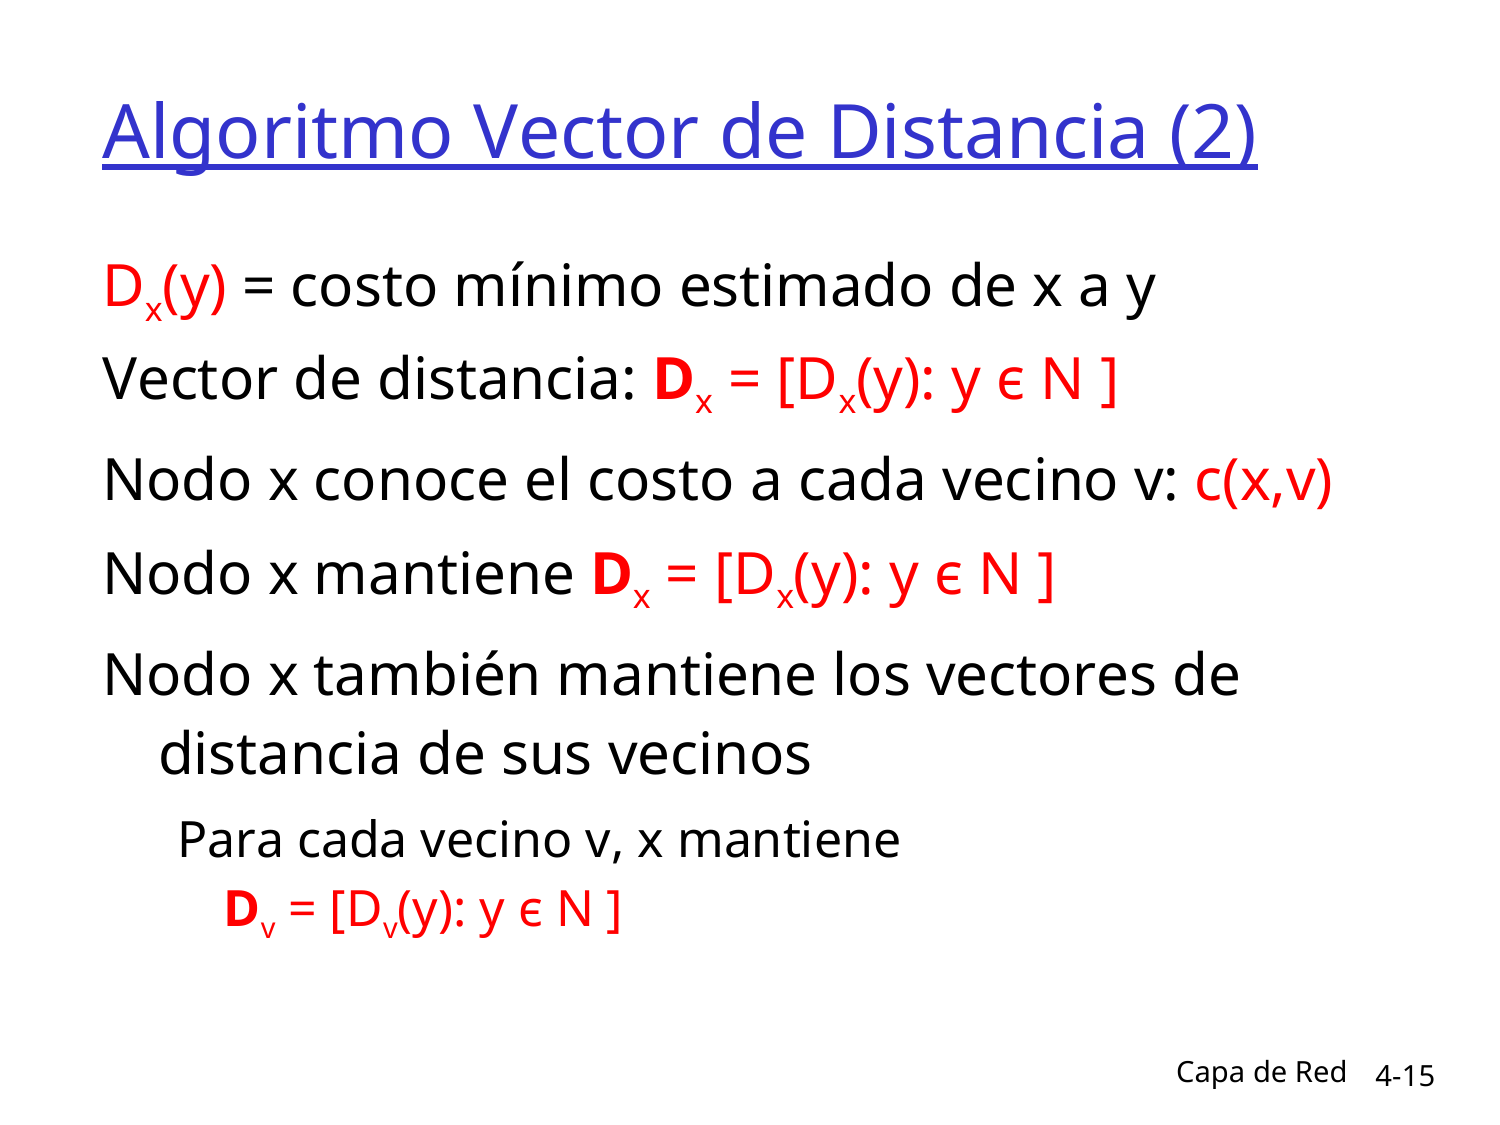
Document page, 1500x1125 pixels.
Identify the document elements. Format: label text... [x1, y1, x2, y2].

title Algoritmo Vector de Distancia (2) [87, 37, 1363, 225]
list Dx(y) = costo mínimo estimado de x a y Vector de distancia: Dx = [Dx(y): y є N ] Nodo x conoce el costo a cada vecino v: c(x,v) Nodo x mantiene Dx = [Dx(y): y є N ] Nodo x también mantiene los vectores de distancia de sus vecinos Para cada vecino v, x mantiene Dv = [Dv(y): y є N ] [87, 236, 1415, 1000]
